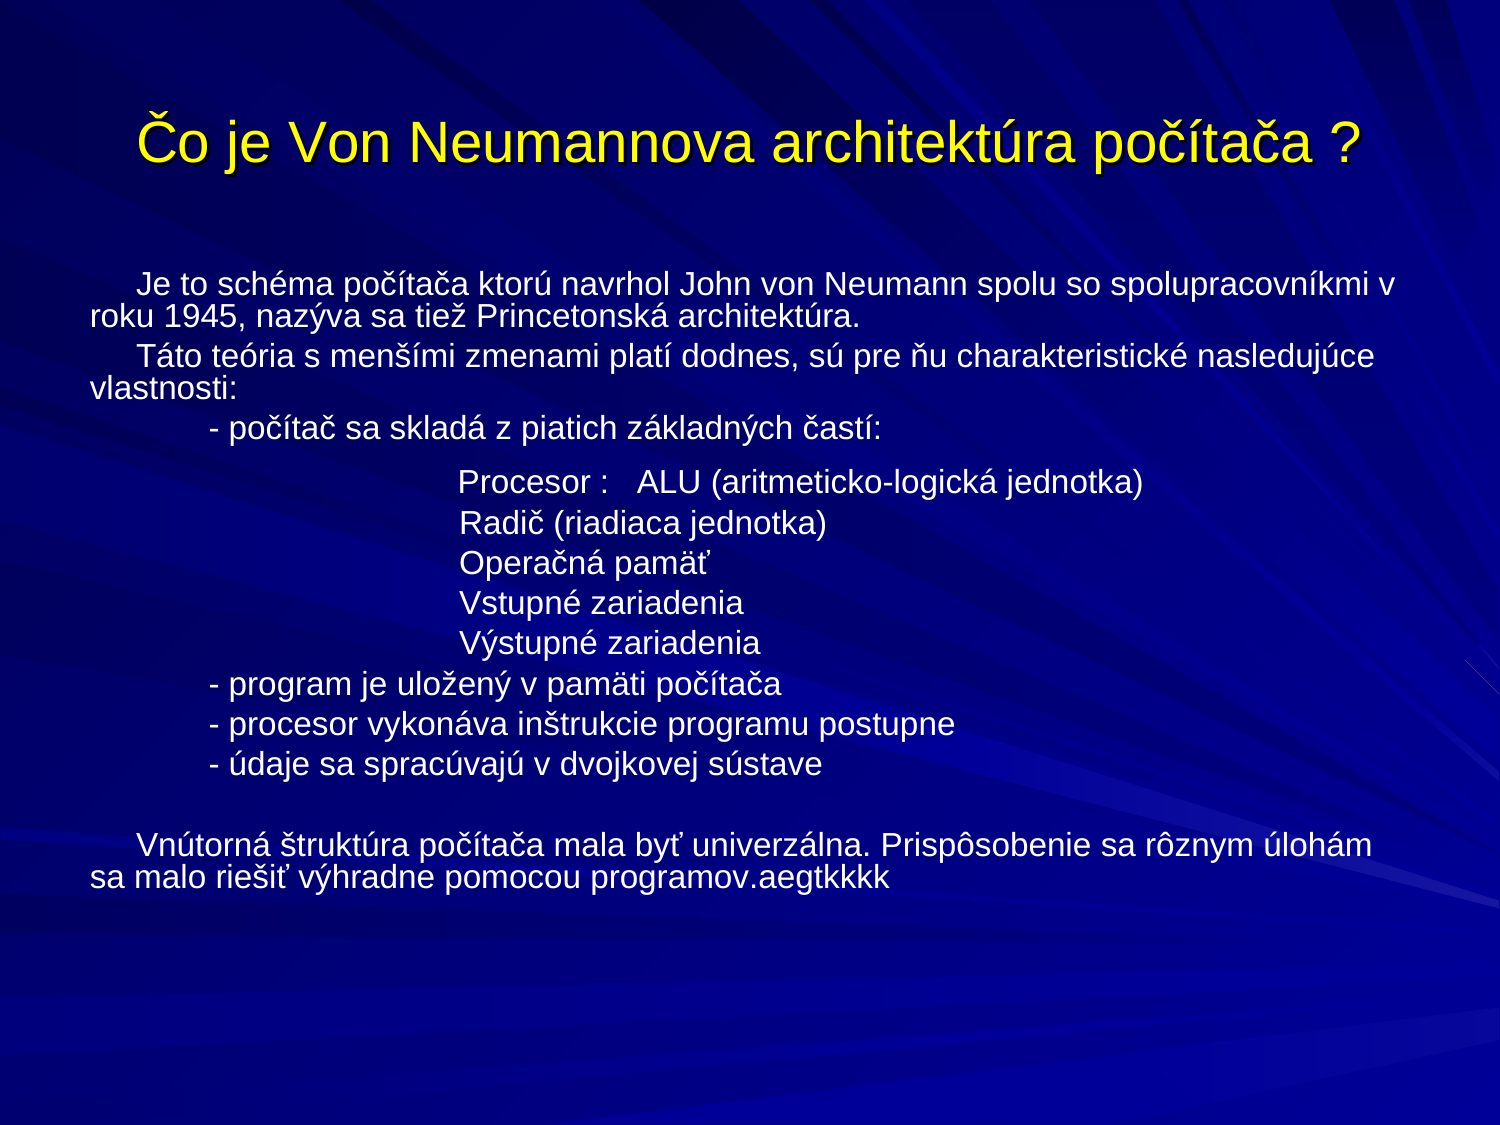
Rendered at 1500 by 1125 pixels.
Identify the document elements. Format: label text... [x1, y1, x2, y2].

list Je to schéma počítača ktorú navrhol John von Neumann spolu so spolupracovníkmi v roku 1945, nazýva sa tiež Princetonská architektúra. Táto teória s menšími zmenami platí dodnes, sú pre ňu charakteristické nasledujúce vlastnosti: - počítač sa skladá z piatich základných častí: Procesor : ALU (aritmeticko-logická jednotka) Radič (riadiaca jednotka) Operačná pamäť Vstupné zariadenia Výstupné zariadenia - program je uložený v pamäti počítača - procesor vykonáva inštrukcie programu postupne - údaje sa spracúvajú v dvojkovej sústave Vnútorná štruktúra počítača mala byť univerzálna. Prispôsobenie sa rôznym úlohám sa malo riešiť výhradne pomocou programov.aegtkkkk [75, 262, 1425, 1006]
title Čo je Von Neumannova architektúra počítača ? [75, 45, 1425, 233]
